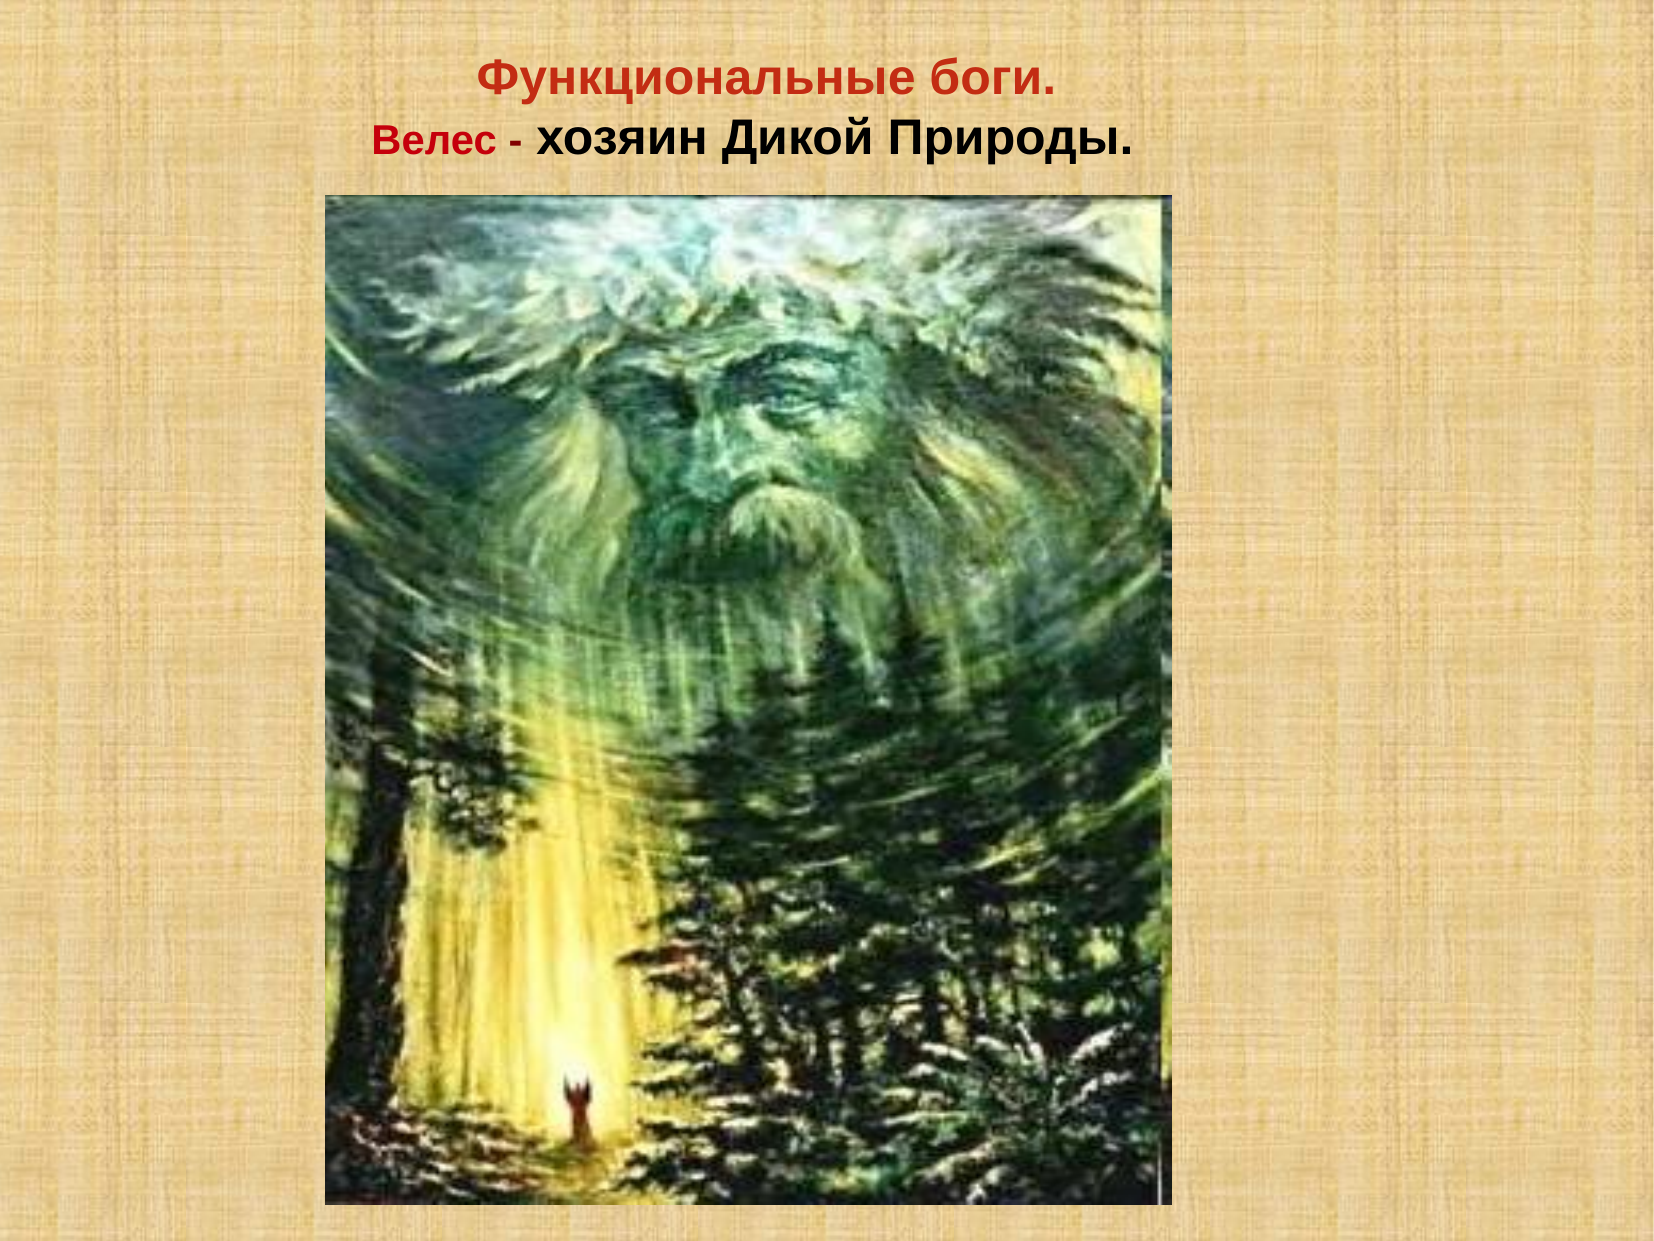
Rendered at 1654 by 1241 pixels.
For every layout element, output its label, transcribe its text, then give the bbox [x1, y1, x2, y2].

picture [0, 0, 1654, 1241]
text_box Функциональные боги. Велес - хозяин Дикой Природы. [50, 13, 1498, 196]
